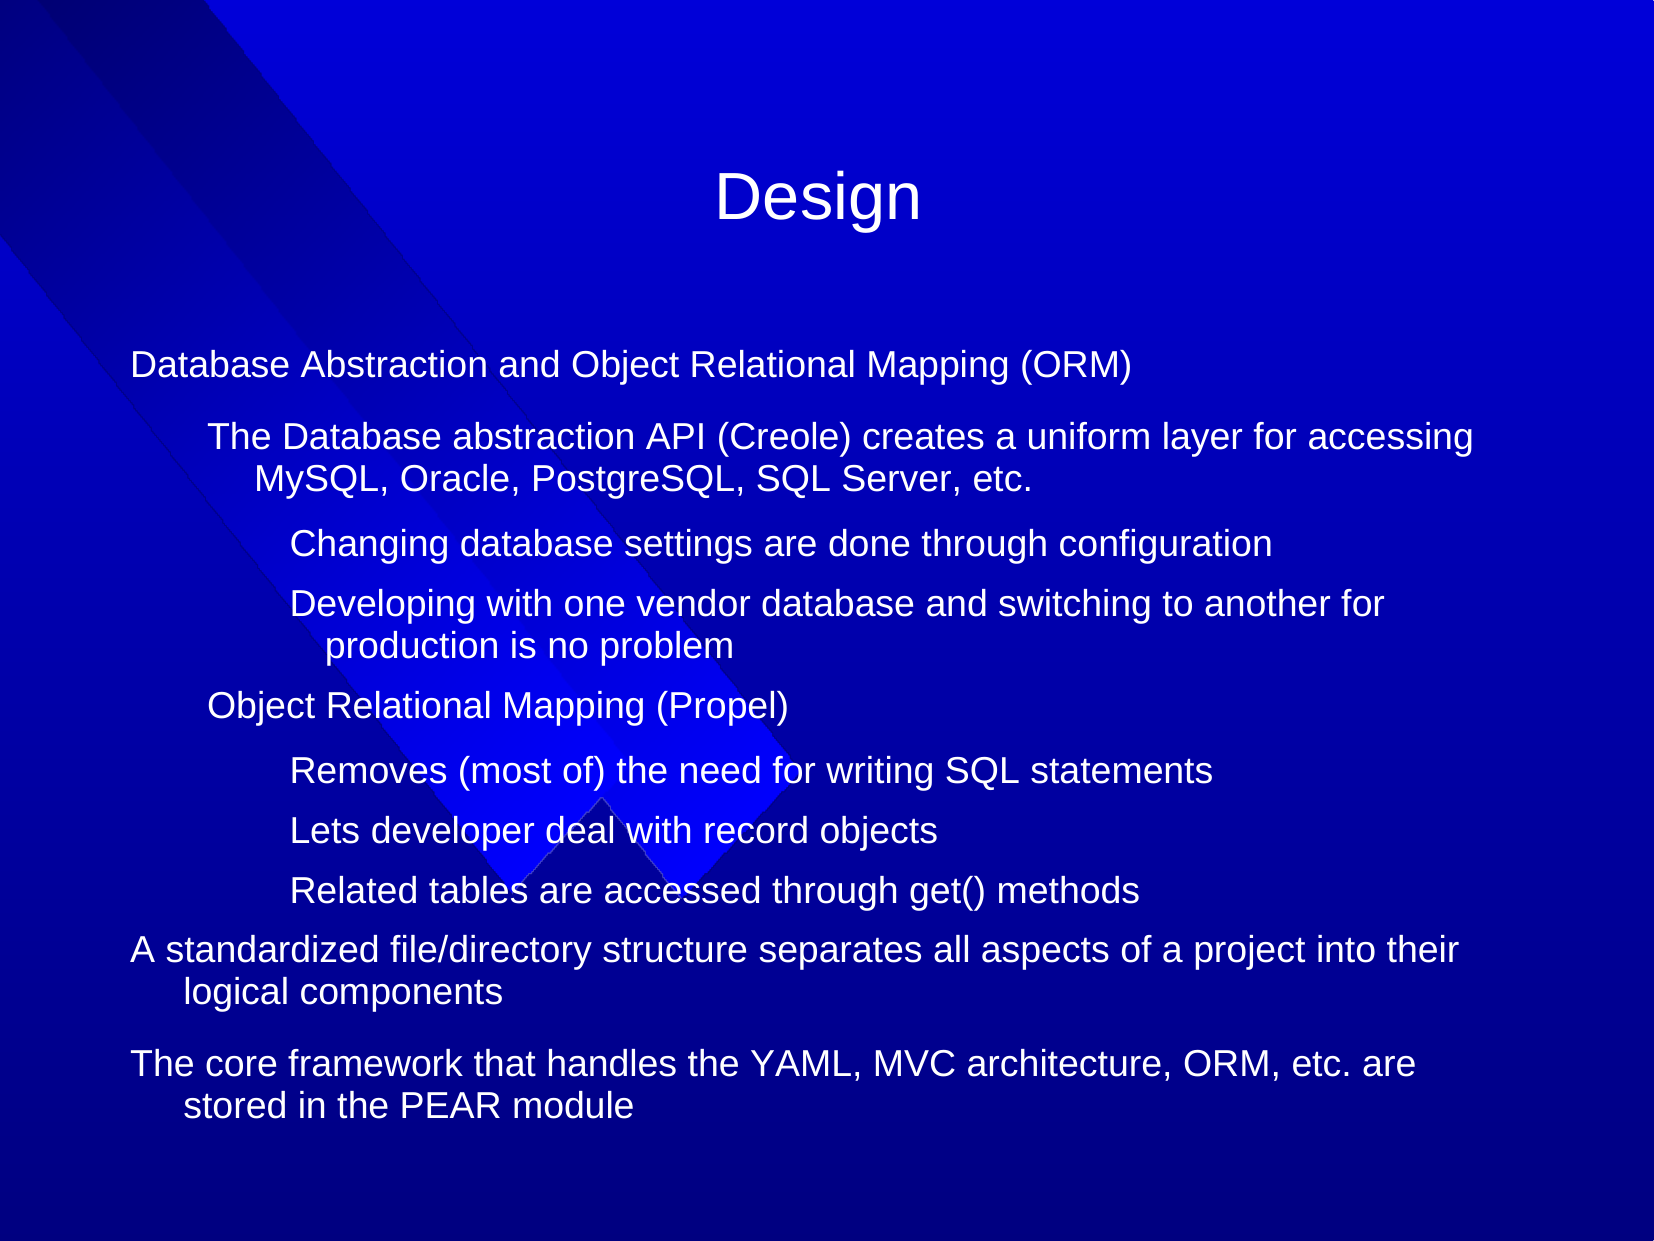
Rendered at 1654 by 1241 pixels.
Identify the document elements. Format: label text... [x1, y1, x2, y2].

title Design [112, 92, 1525, 301]
list Database Abstraction and Object Relational Mapping (ORM) The Database abstraction API (Creole) creates a uniform layer for accessing MySQL, Oracle, PostgreSQL, SQL Server, etc. Changing database settings are done through configuration Developing with one vendor database and switching to another for production is no problem Object Relational Mapping (Propel) Removes (most of) the need for writing SQL statements Lets developer deal with record objects Related tables are accessed through get() methods A standardized file/directory structure separates all aspects of a project into their logical components The core framework that handles the YAML, MVC architecture, ORM, etc. are stored in the PEAR module [112, 343, 1525, 1128]
